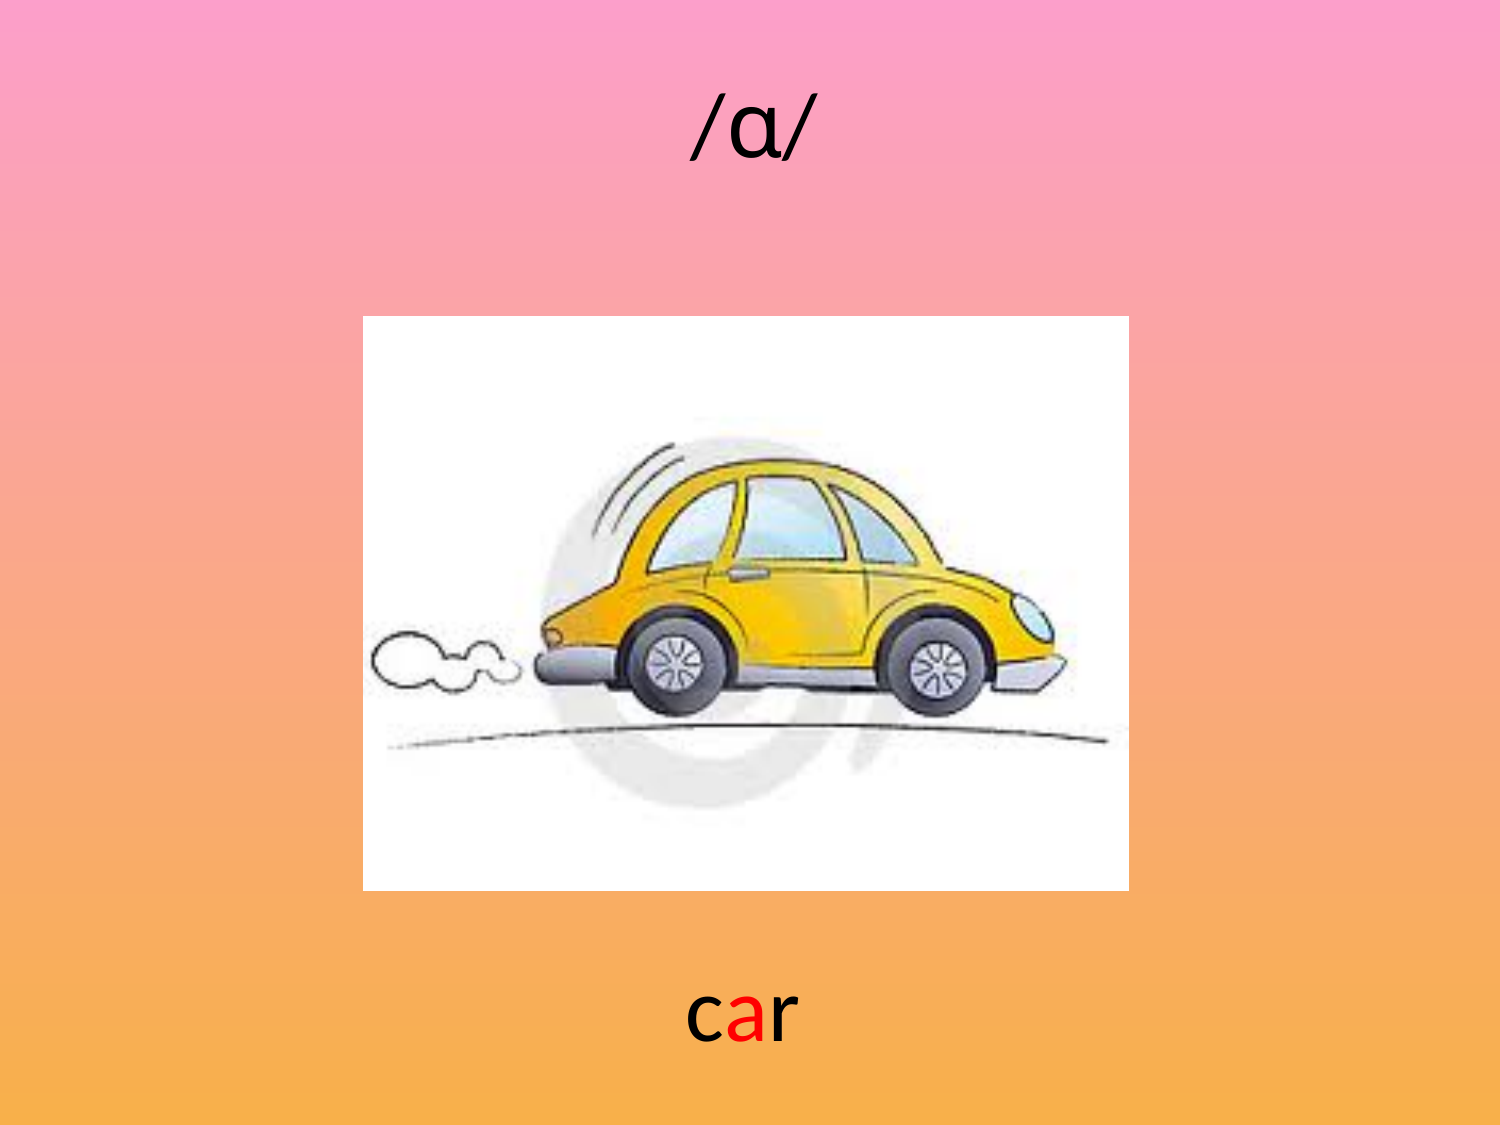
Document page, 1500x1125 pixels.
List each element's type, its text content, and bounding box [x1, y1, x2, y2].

title /ɑ/ [117, 0, 1393, 242]
text_box car [105, 883, 1381, 1125]
picture [363, 316, 1129, 883]
